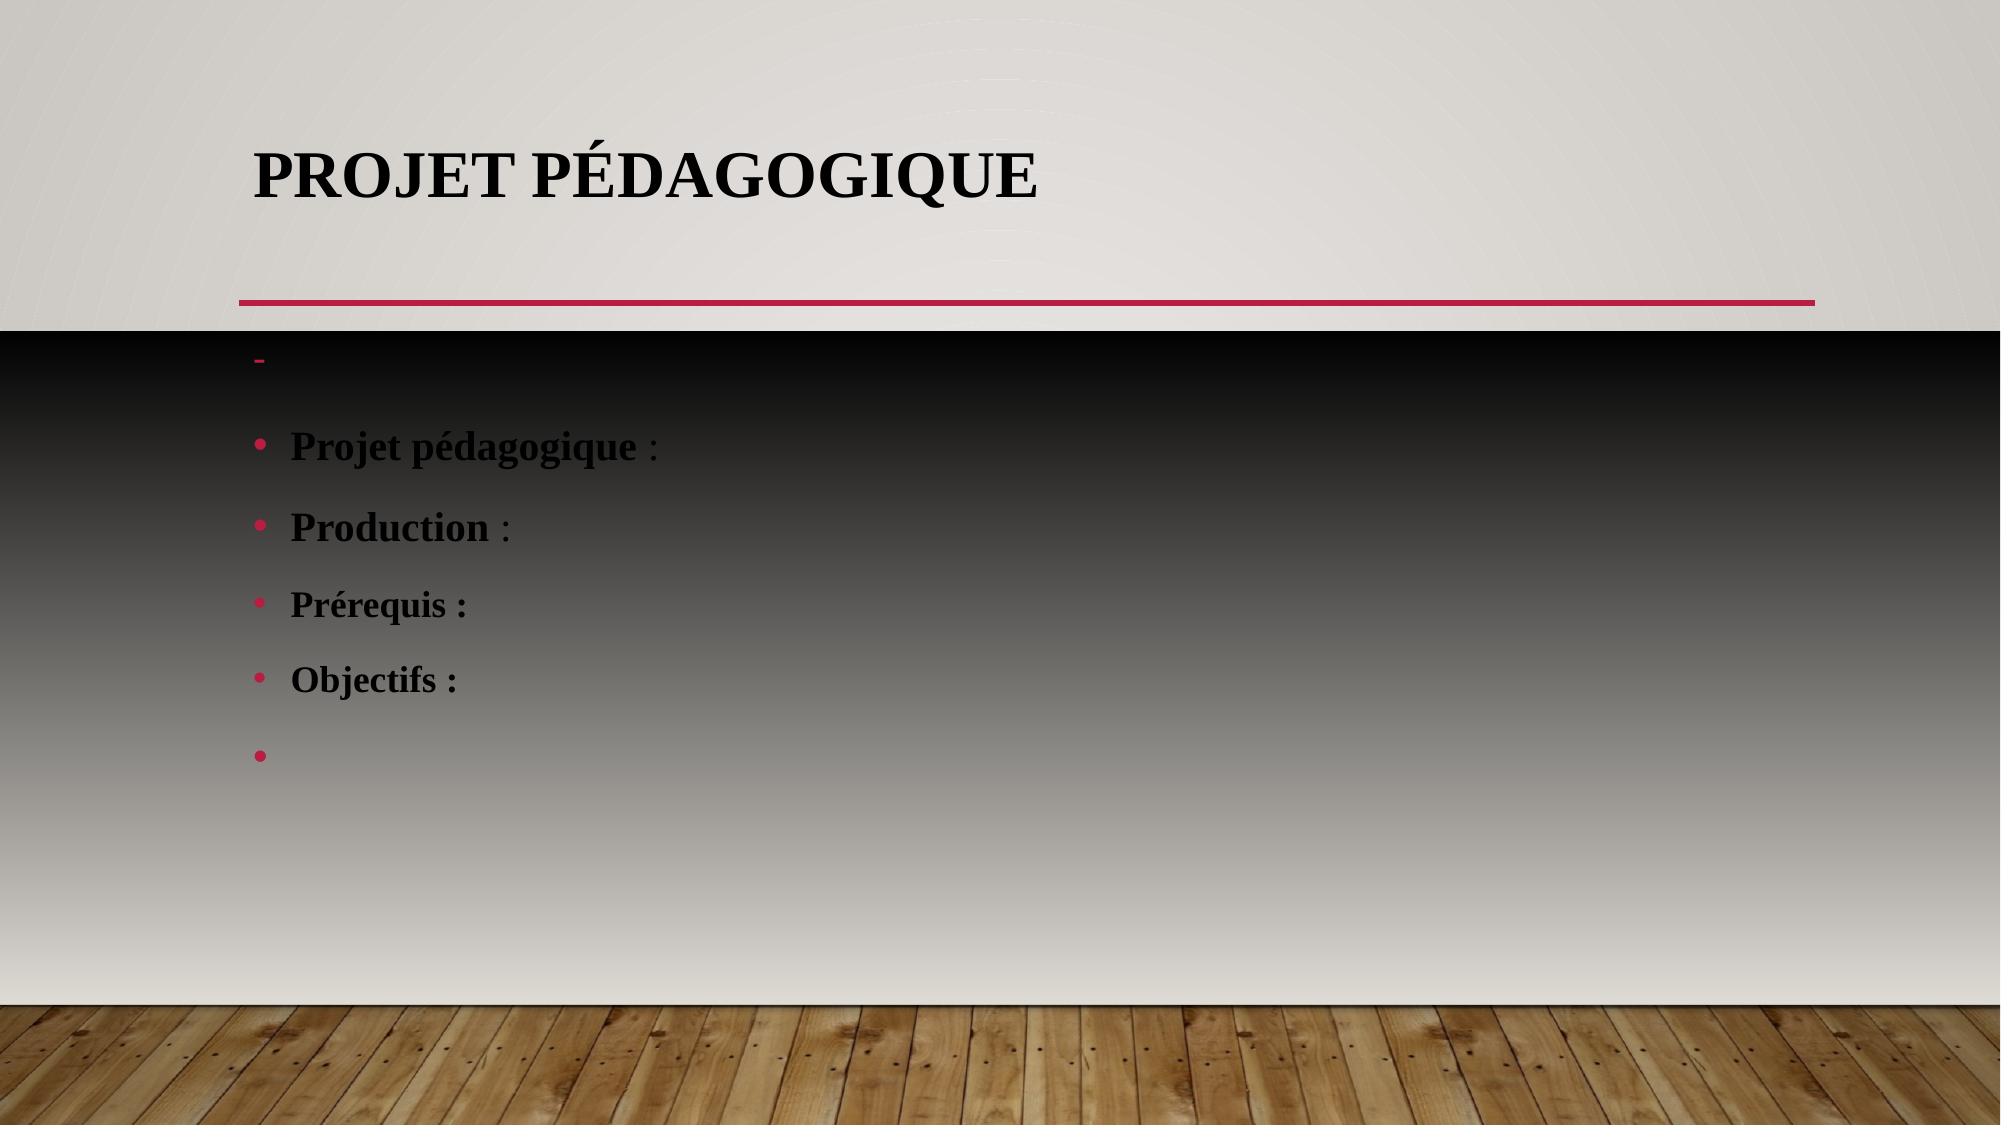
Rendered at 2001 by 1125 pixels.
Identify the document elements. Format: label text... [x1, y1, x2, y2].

list Projet pédagogique : Production : Prérequis : Objectifs : [238, 330, 1814, 897]
title Projet pédagogique [238, 131, 1814, 305]
